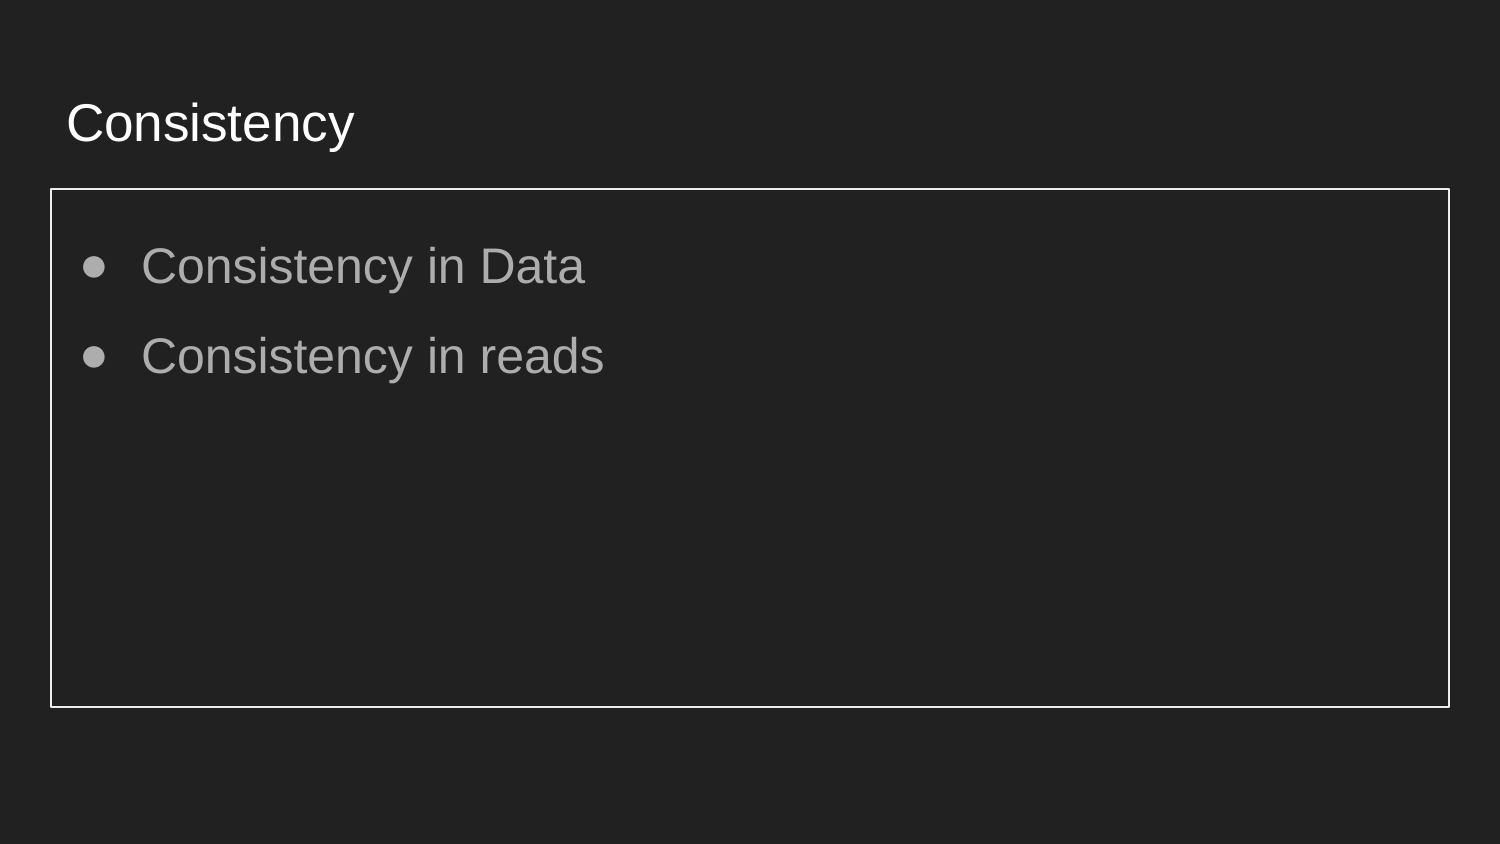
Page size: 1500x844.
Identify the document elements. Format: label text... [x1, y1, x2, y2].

title Consistency [51, 72, 1449, 167]
list Consistency in Data Consistency in reads [51, 189, 1449, 708]
